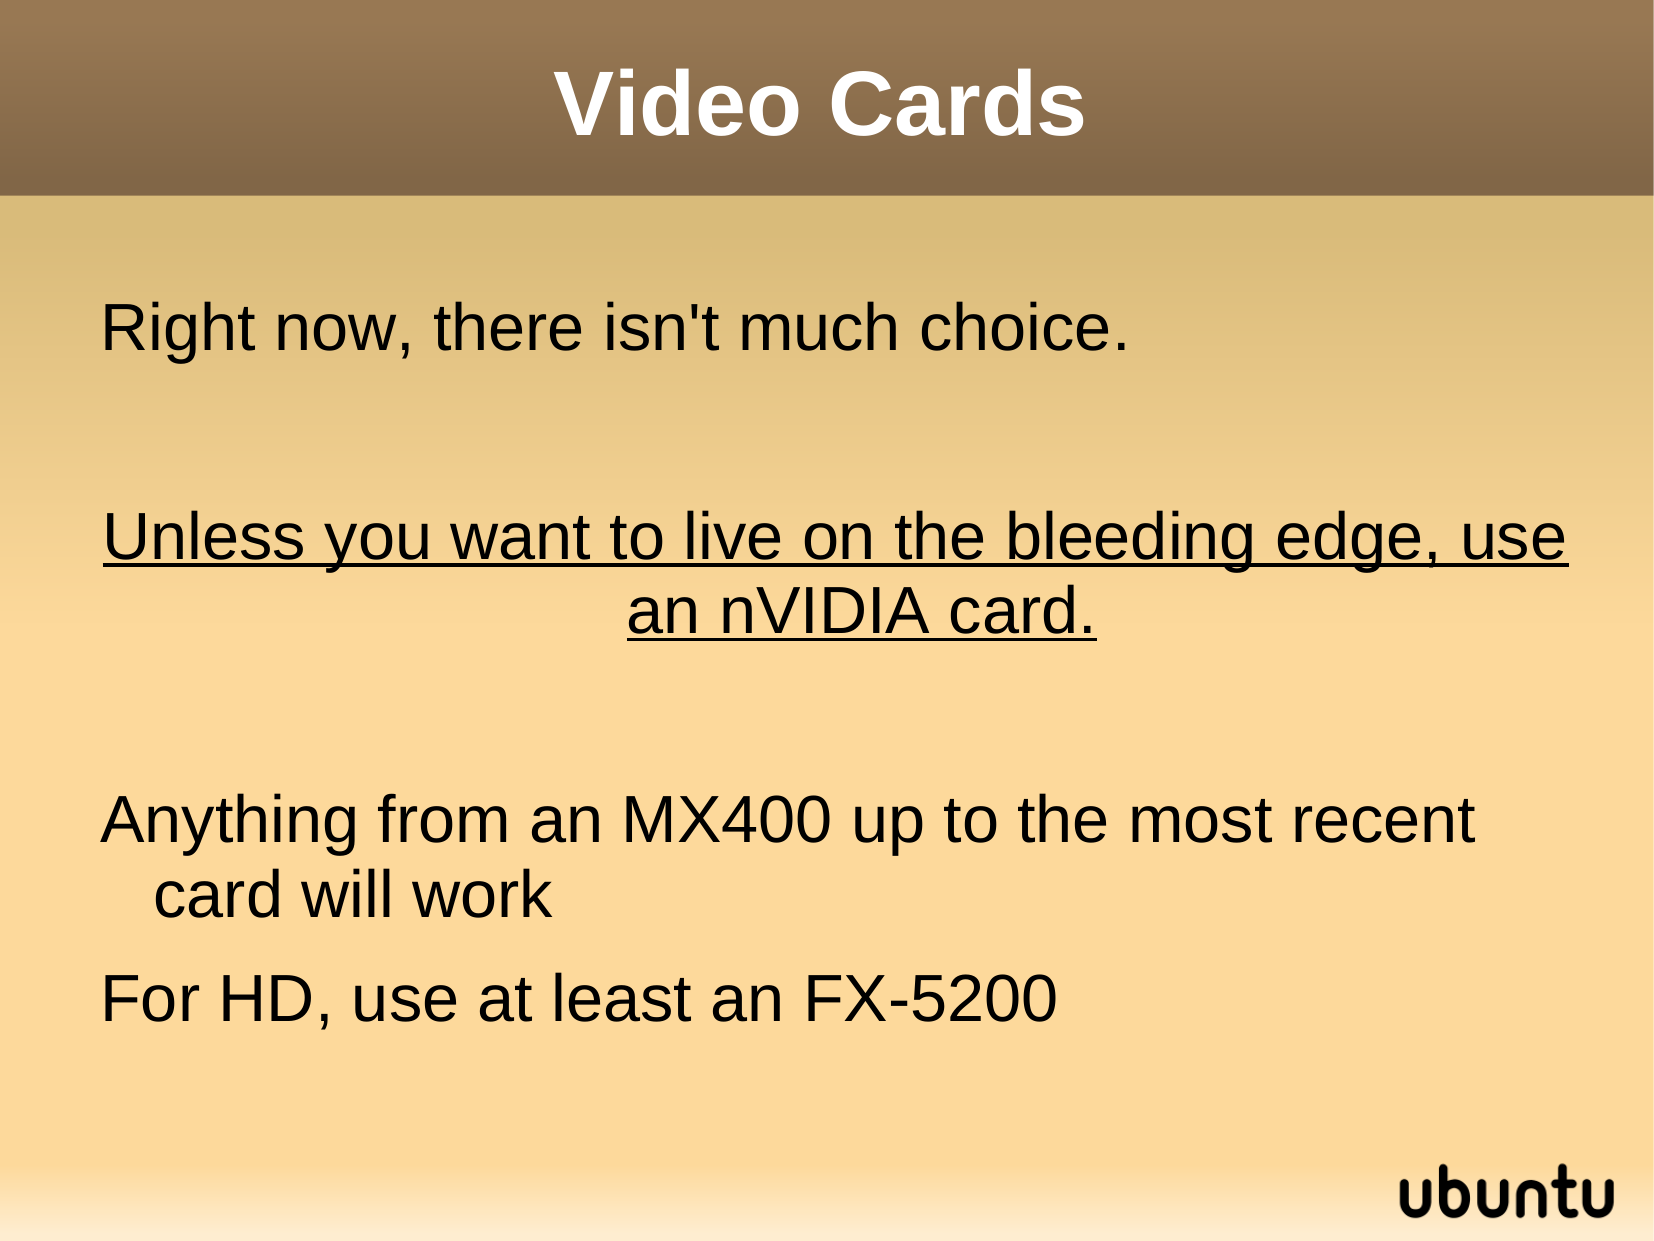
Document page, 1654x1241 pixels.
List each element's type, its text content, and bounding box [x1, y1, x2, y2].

list Right now, there isn't much choice. Unless you want to live on the bleeding edge, use an nVIDIA card. Anything from an MX400 up to the most recent card will work For HD, use at least an FX-5200 [82, 290, 1571, 1094]
picture [0, 0, 1654, 1241]
title Video Cards [76, 7, 1565, 200]
